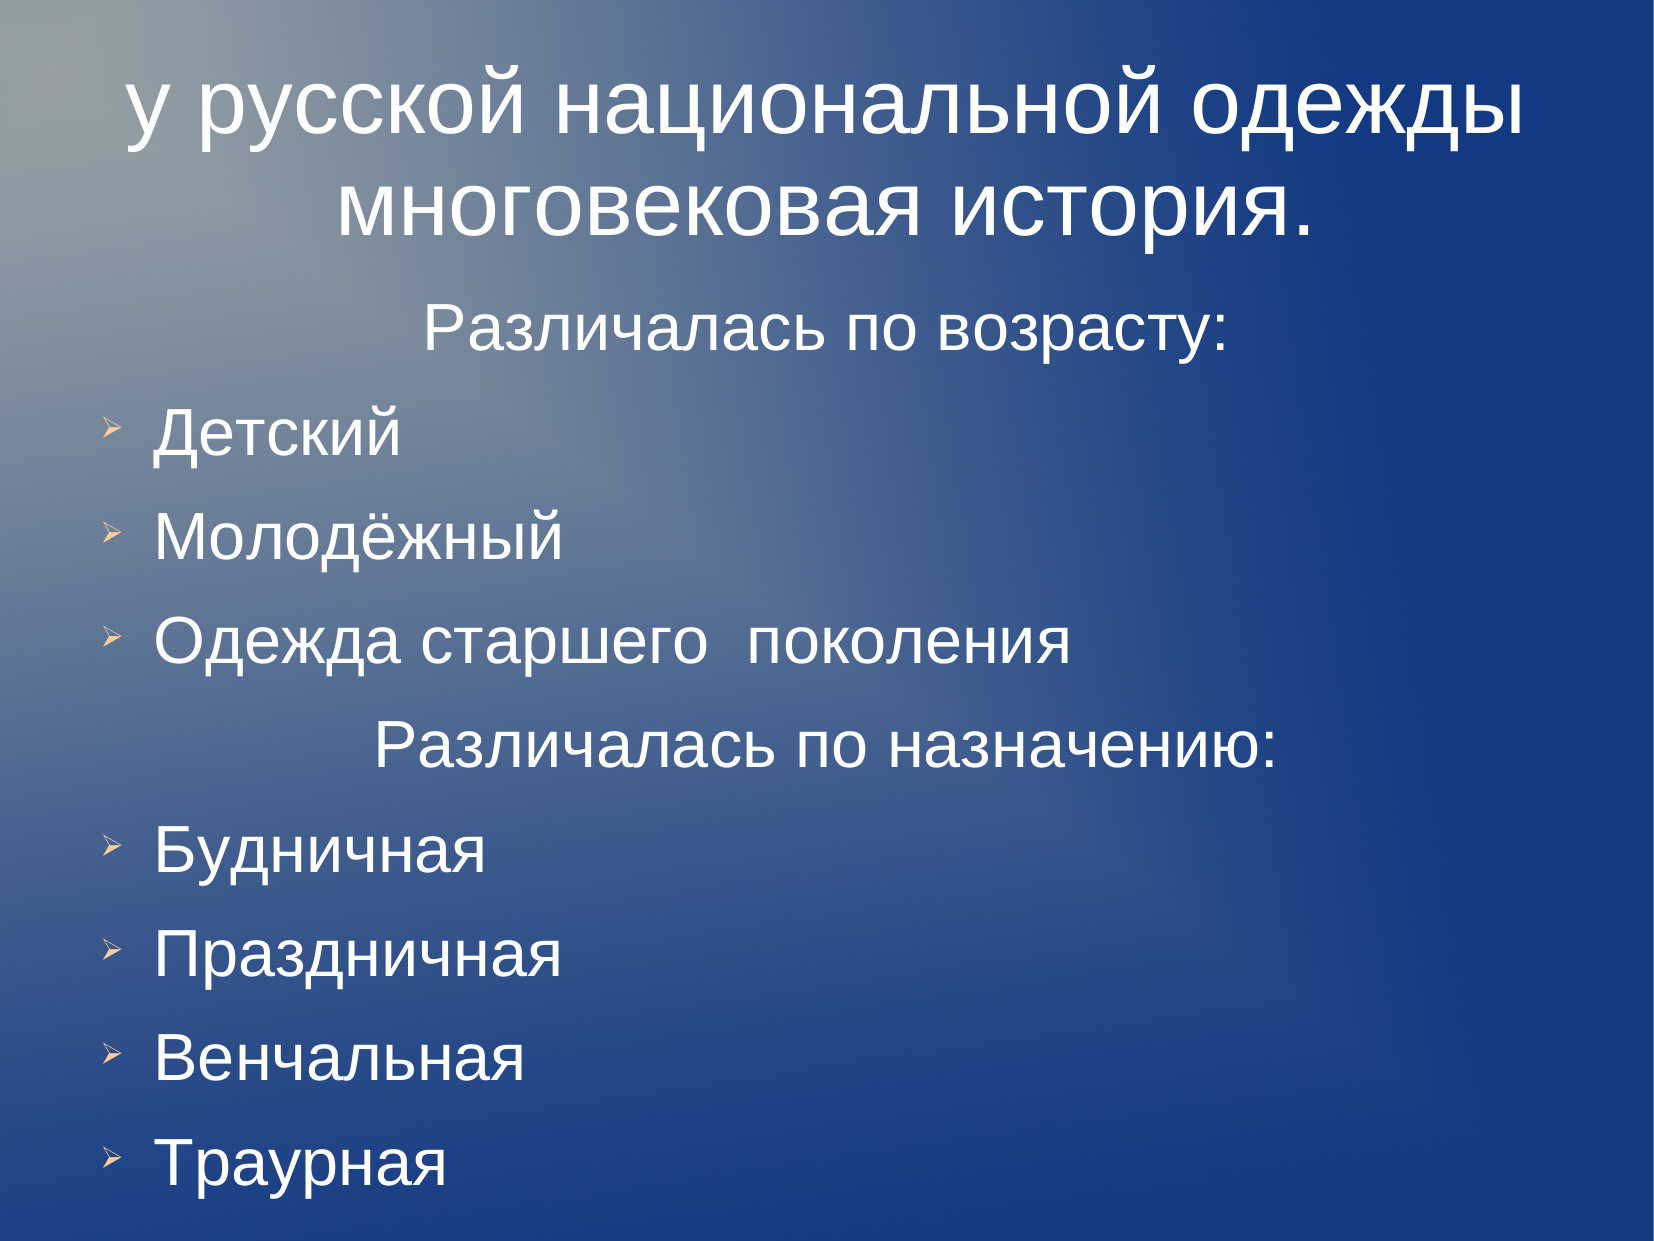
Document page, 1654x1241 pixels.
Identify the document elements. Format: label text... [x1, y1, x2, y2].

list Различалась по возрасту: Детский Молодёжный Одежда старшего поколения Различалась по назначению: Будничная Праздничная Венчальная Траурная [82, 290, 1571, 1241]
title у русской национальной одежды многовековая история. [82, 49, 1571, 257]
picture [0, 0, 1654, 1241]
